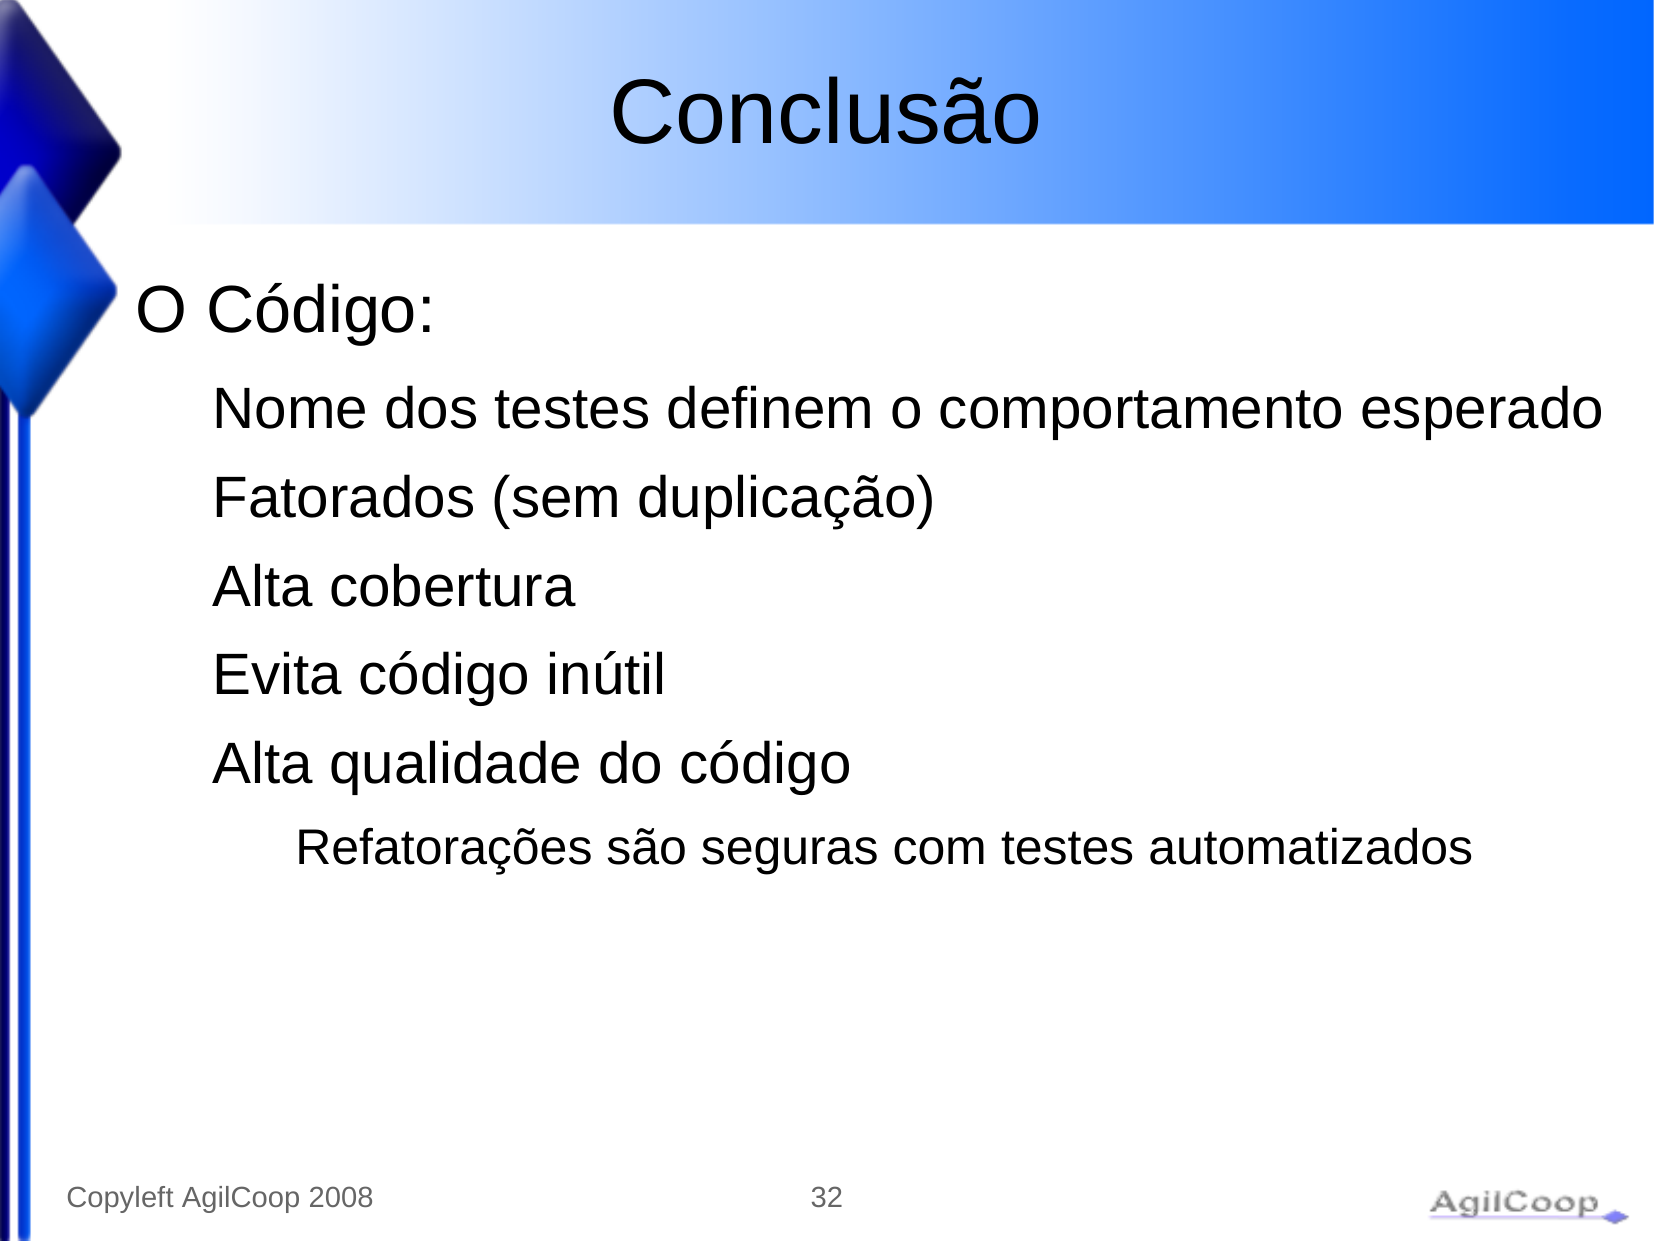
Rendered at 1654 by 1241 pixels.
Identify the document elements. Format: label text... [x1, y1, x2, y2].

list O Código: Nome dos testes definem o comportamento esperado Fatorados (sem duplicação) Alta cobertura Evita código inútil Alta qualidade do código Refatorações são seguras com testes automatizados [118, 271, 1607, 1108]
picture [0, 0, 1654, 1241]
title Conclusão [82, 8, 1571, 216]
